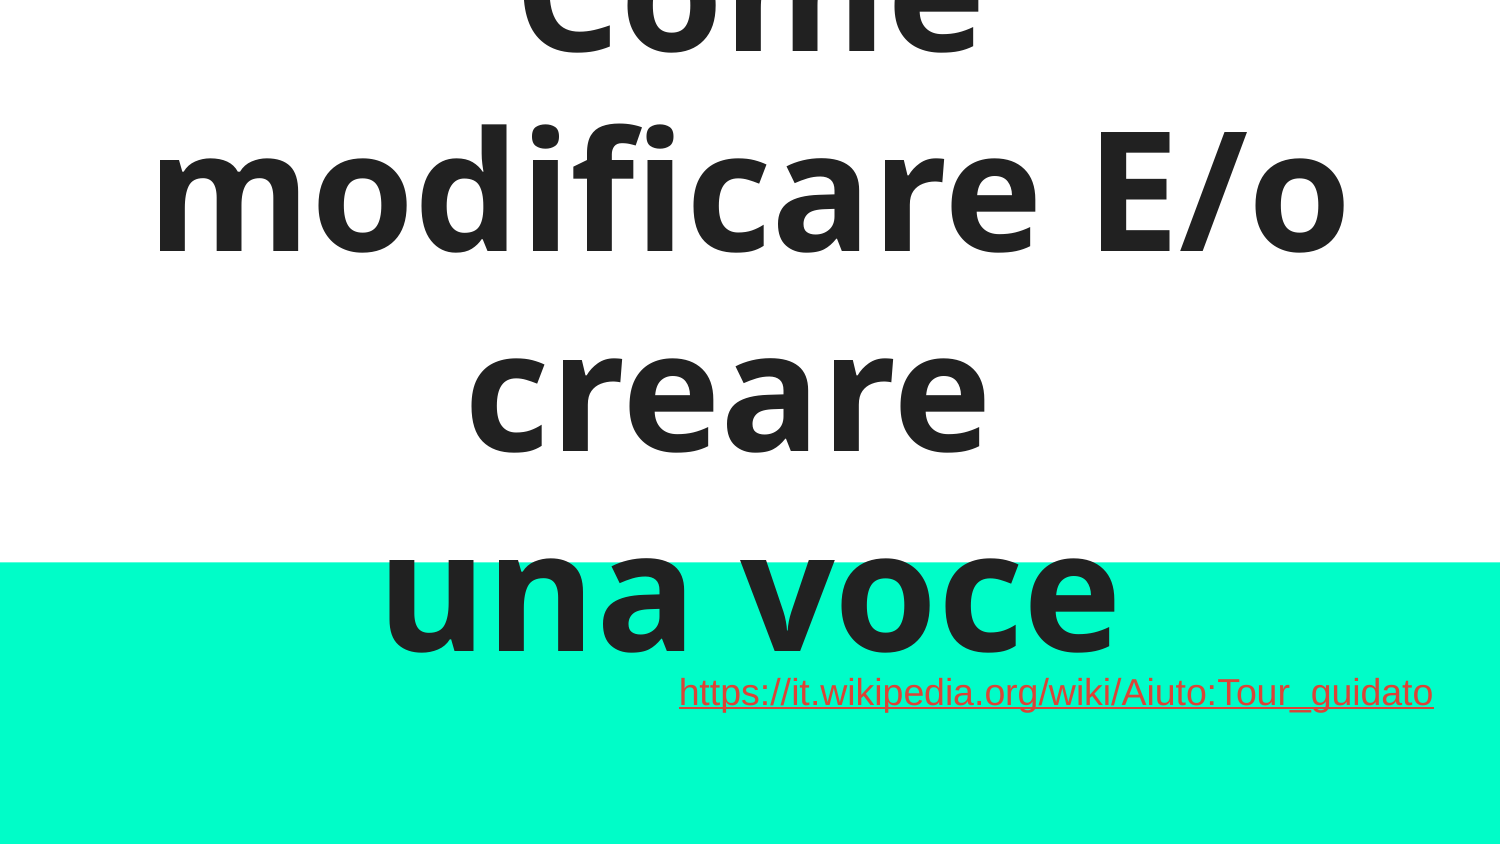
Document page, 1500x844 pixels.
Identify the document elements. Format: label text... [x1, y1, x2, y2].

title Come modificare E/o creare una voce [51, 64, 1449, 506]
subtitle https://it.wikipedia.org/wiki/Aiuto:Tour_guidato [51, 607, 1449, 772]
